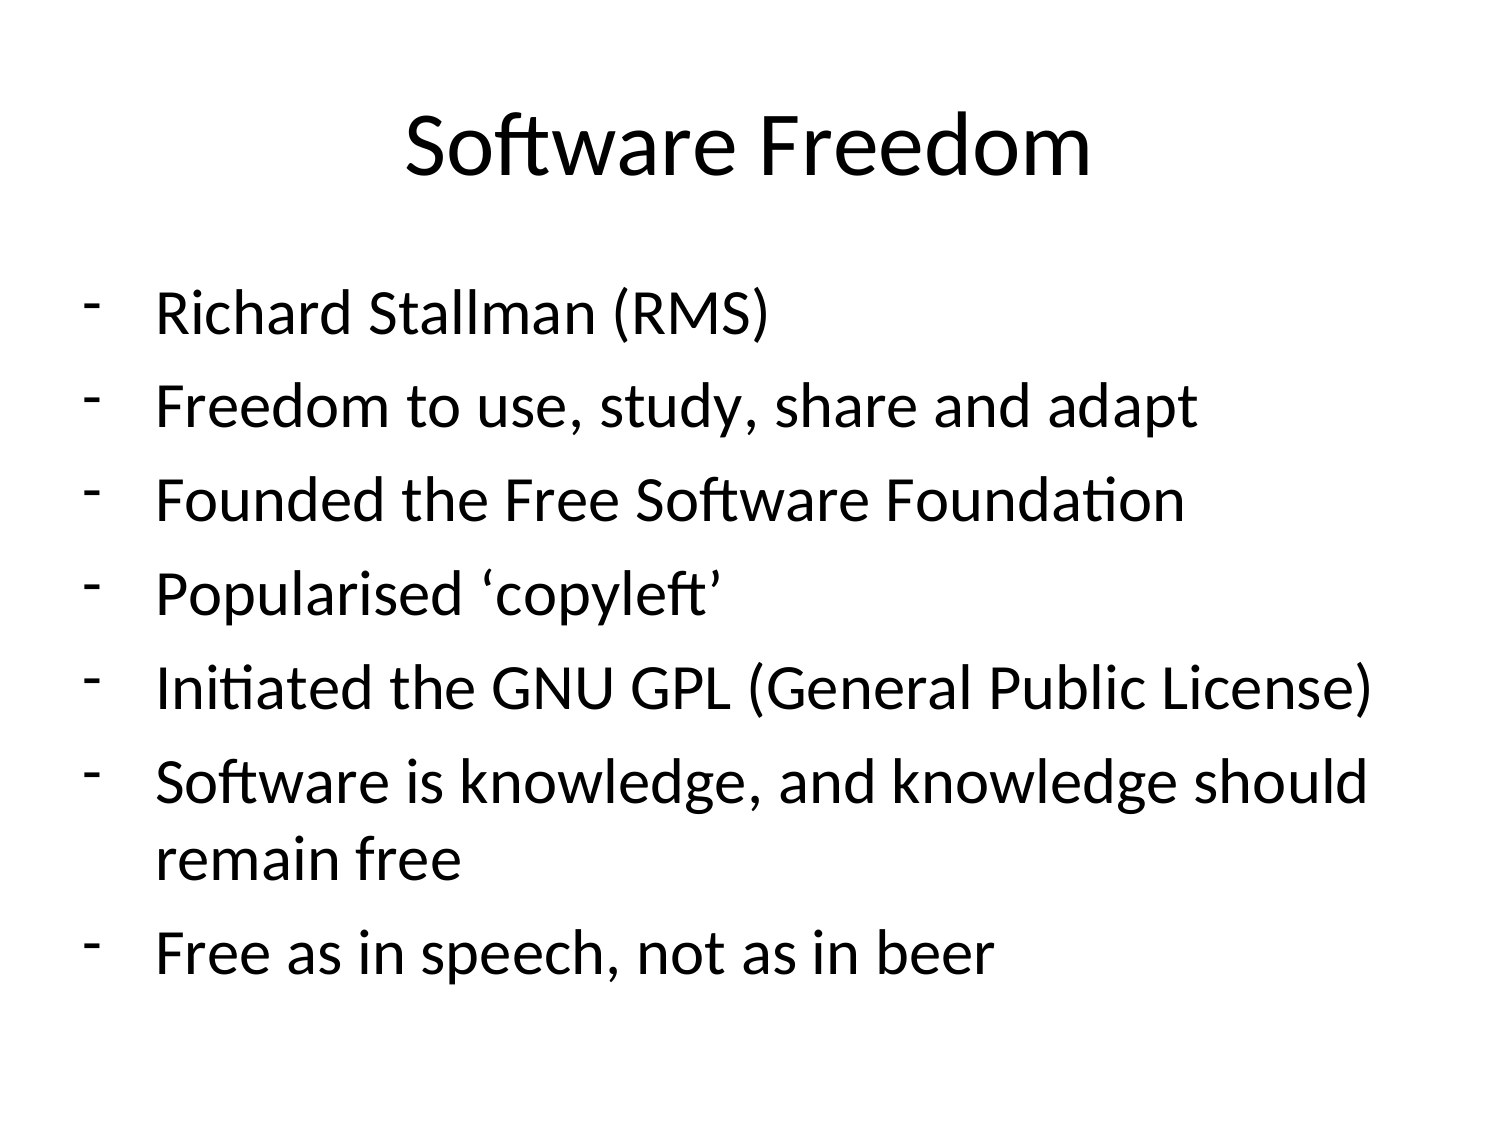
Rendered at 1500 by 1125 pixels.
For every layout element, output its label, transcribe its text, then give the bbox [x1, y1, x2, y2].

list Richard Stallman (RMS) Freedom to use, study, share and adapt Founded the Free Software Foundation Popularised ‘copyleft’ Initiated the GNU GPL (General Public License) Software is knowledge, and knowledge should remain free Free as in speech, not as in beer [67, 261, 1418, 1004]
title Software Freedom [75, 45, 1425, 233]
